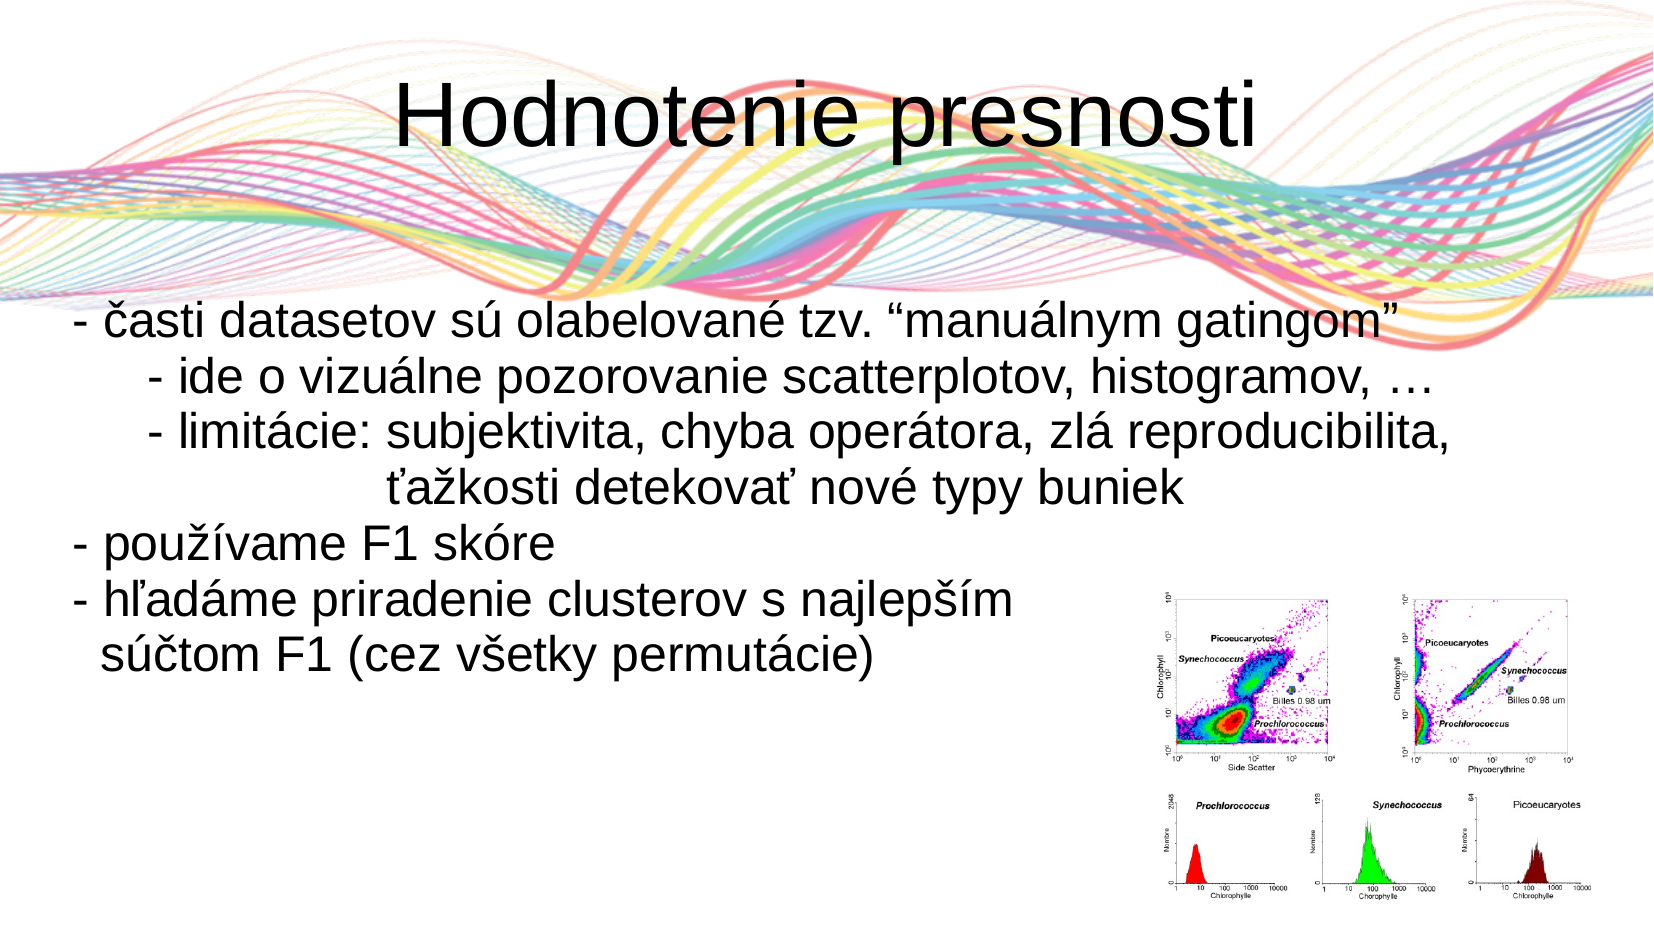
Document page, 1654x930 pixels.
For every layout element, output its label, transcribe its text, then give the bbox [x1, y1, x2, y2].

picture [1155, 592, 1591, 901]
title Hodnotenie presnosti [82, 37, 1571, 193]
picture [0, 0, 1654, 372]
subtitle - časti datasetov sú olabelované tzv. “manuálnym gatingom” - ide o vizuálne pozorovanie scatterplotov, histogramov, … - limitácie: subjektivita, chyba operátora, zlá reproducibilita, ťažkosti detekovať nové typy buniek - používame F1 skóre - hľadáme priradenie clusterov s najlepším súčtom F1 (cez všetky permutácie) [72, 217, 1561, 757]
